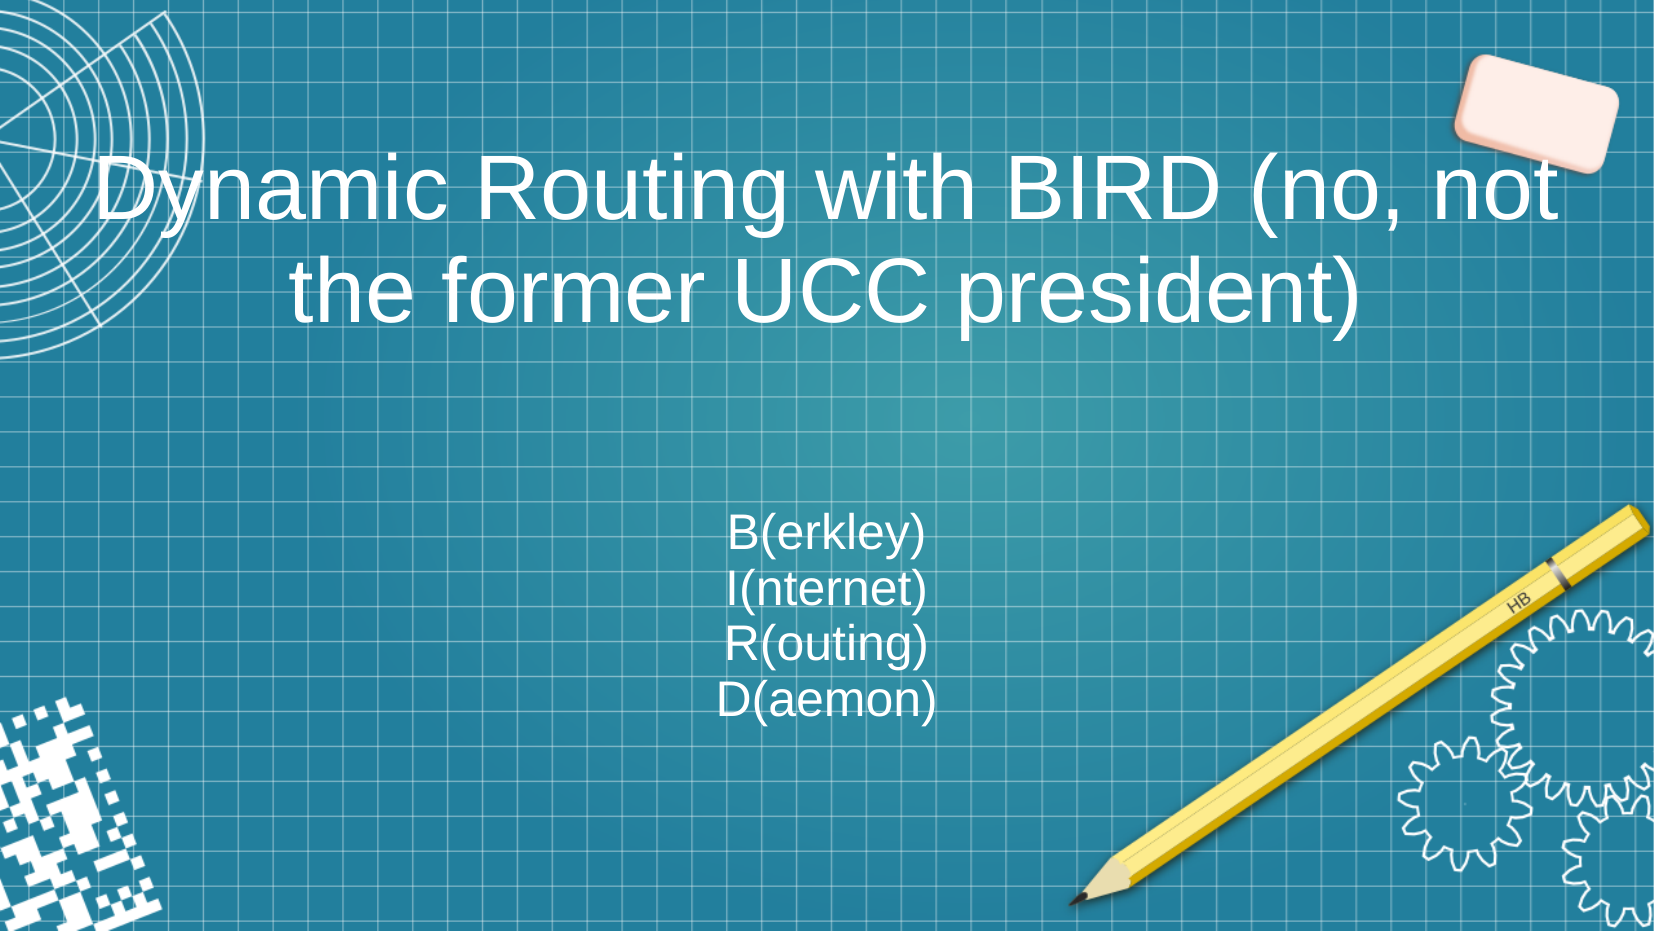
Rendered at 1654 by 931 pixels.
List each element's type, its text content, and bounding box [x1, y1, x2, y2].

subtitle B(erkley) I(nternet) R(outing) D(aemon) [82, 389, 1571, 842]
title Dynamic Routing with BIRD (no, not the former UCC president) [82, 132, 1571, 346]
picture [0, 0, 1654, 931]
